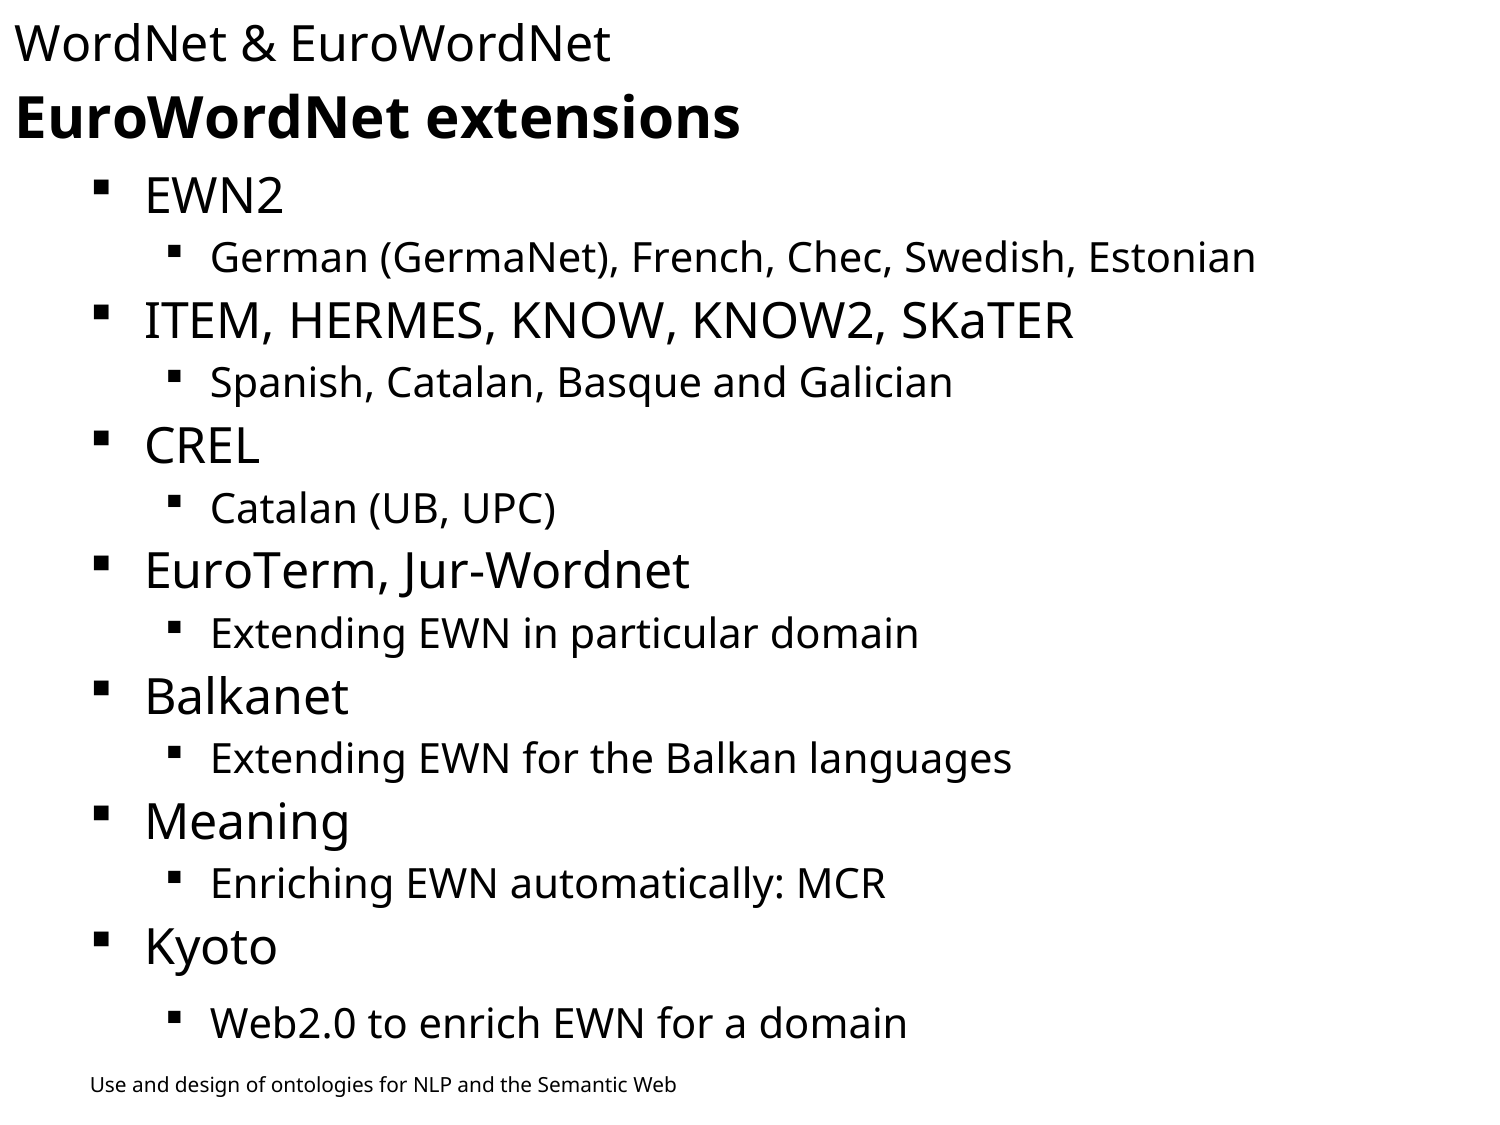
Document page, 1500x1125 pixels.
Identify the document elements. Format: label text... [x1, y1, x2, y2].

text_box WordNet & EuroWordNet EuroWordNet extensions [0, 0, 1276, 138]
list EWN2 German (GermaNet), French, Chec, Swedish, Estonian ITEM, HERMES, KNOW, KNOW2, SKaTER Spanish, Catalan, Basque and Galician CREL Catalan (UB, UPC) EuroTerm, Jur-Wordnet Extending EWN in particular domain Balkanet Extending EWN for the Balkan languages Meaning Enriching EWN automatically: MCR Kyoto Web2.0 to enrich EWN for a domain [75, 151, 1438, 1088]
